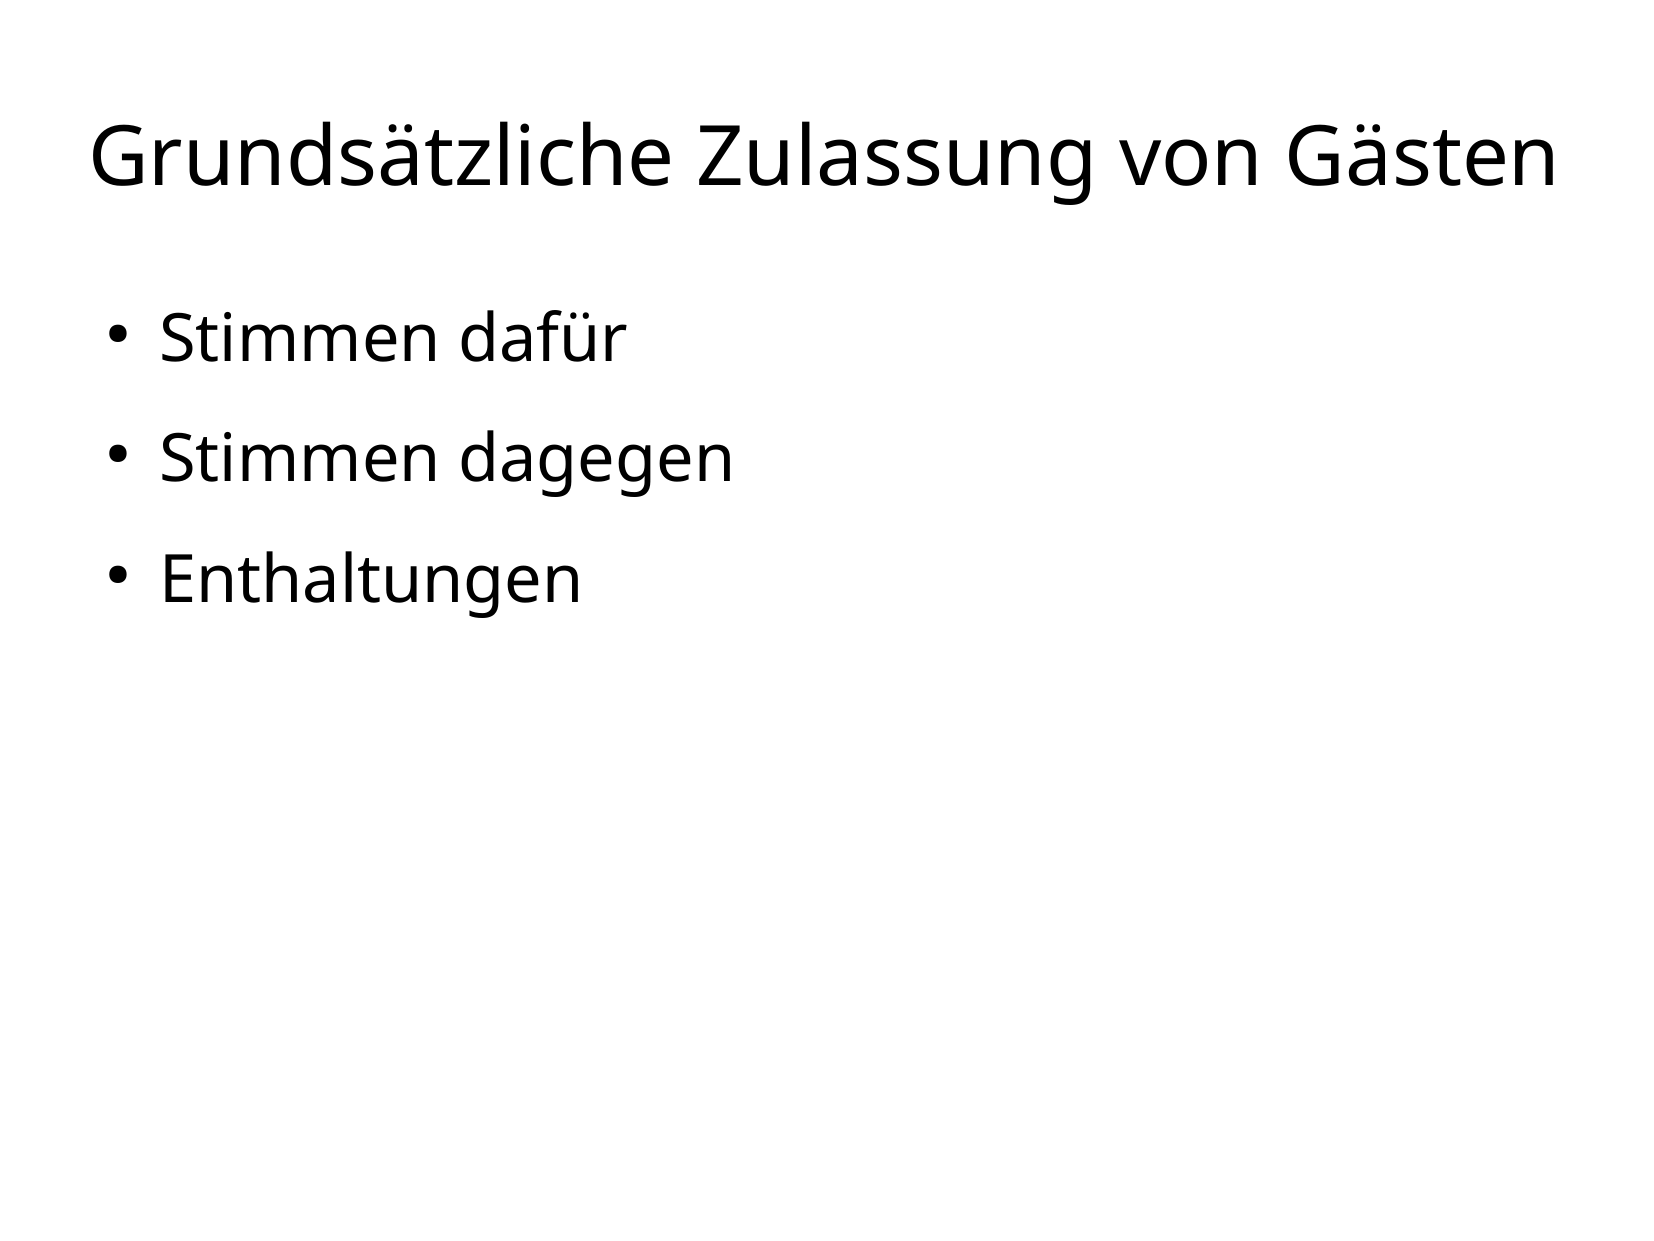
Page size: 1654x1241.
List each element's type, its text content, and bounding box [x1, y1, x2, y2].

title Grundsätzliche Zulassung von Gästen [82, 51, 1571, 255]
list Stimmen dafür Stimmen dagegen Enthaltungen [88, 290, 1572, 1094]
